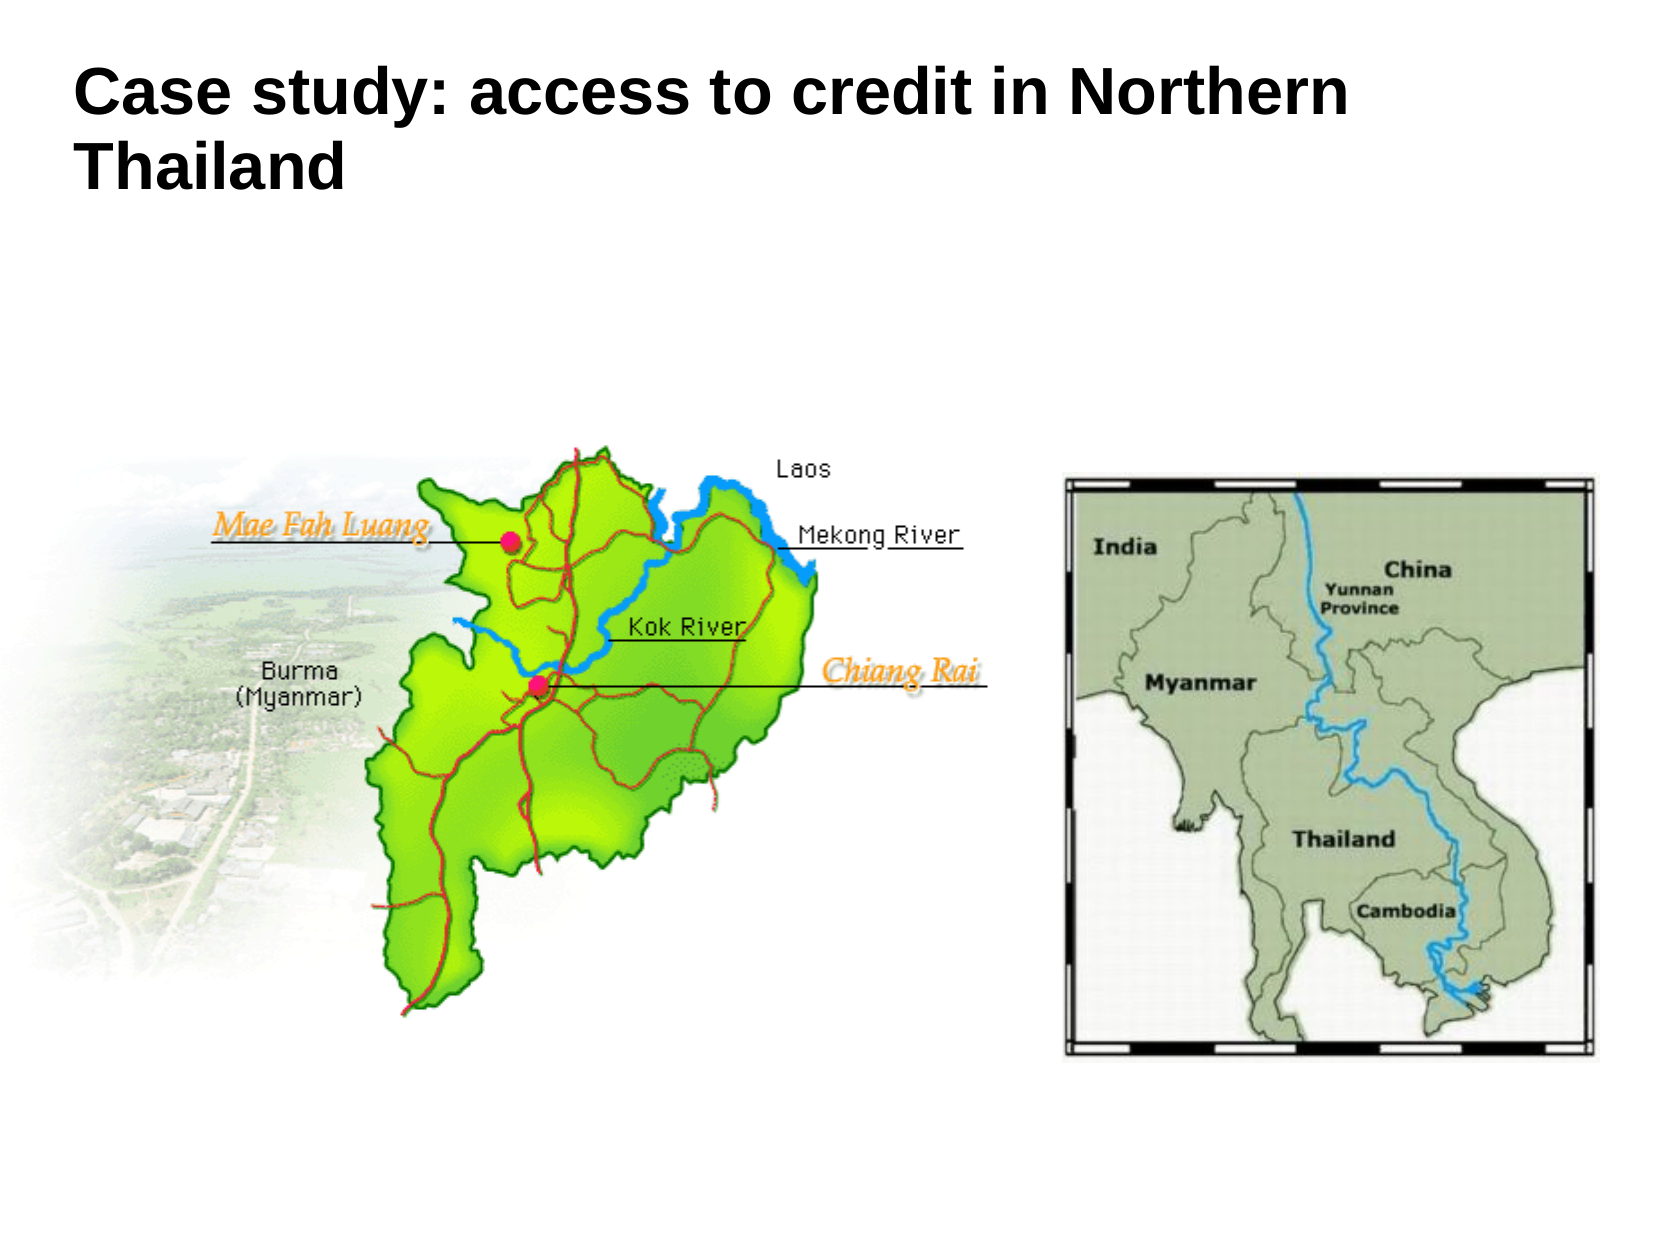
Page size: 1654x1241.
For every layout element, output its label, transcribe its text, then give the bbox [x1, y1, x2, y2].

picture [0, 442, 1004, 1034]
picture [1062, 472, 1600, 1063]
text_box Case study: access to credit in Northern Thailand [59, 47, 1654, 264]
